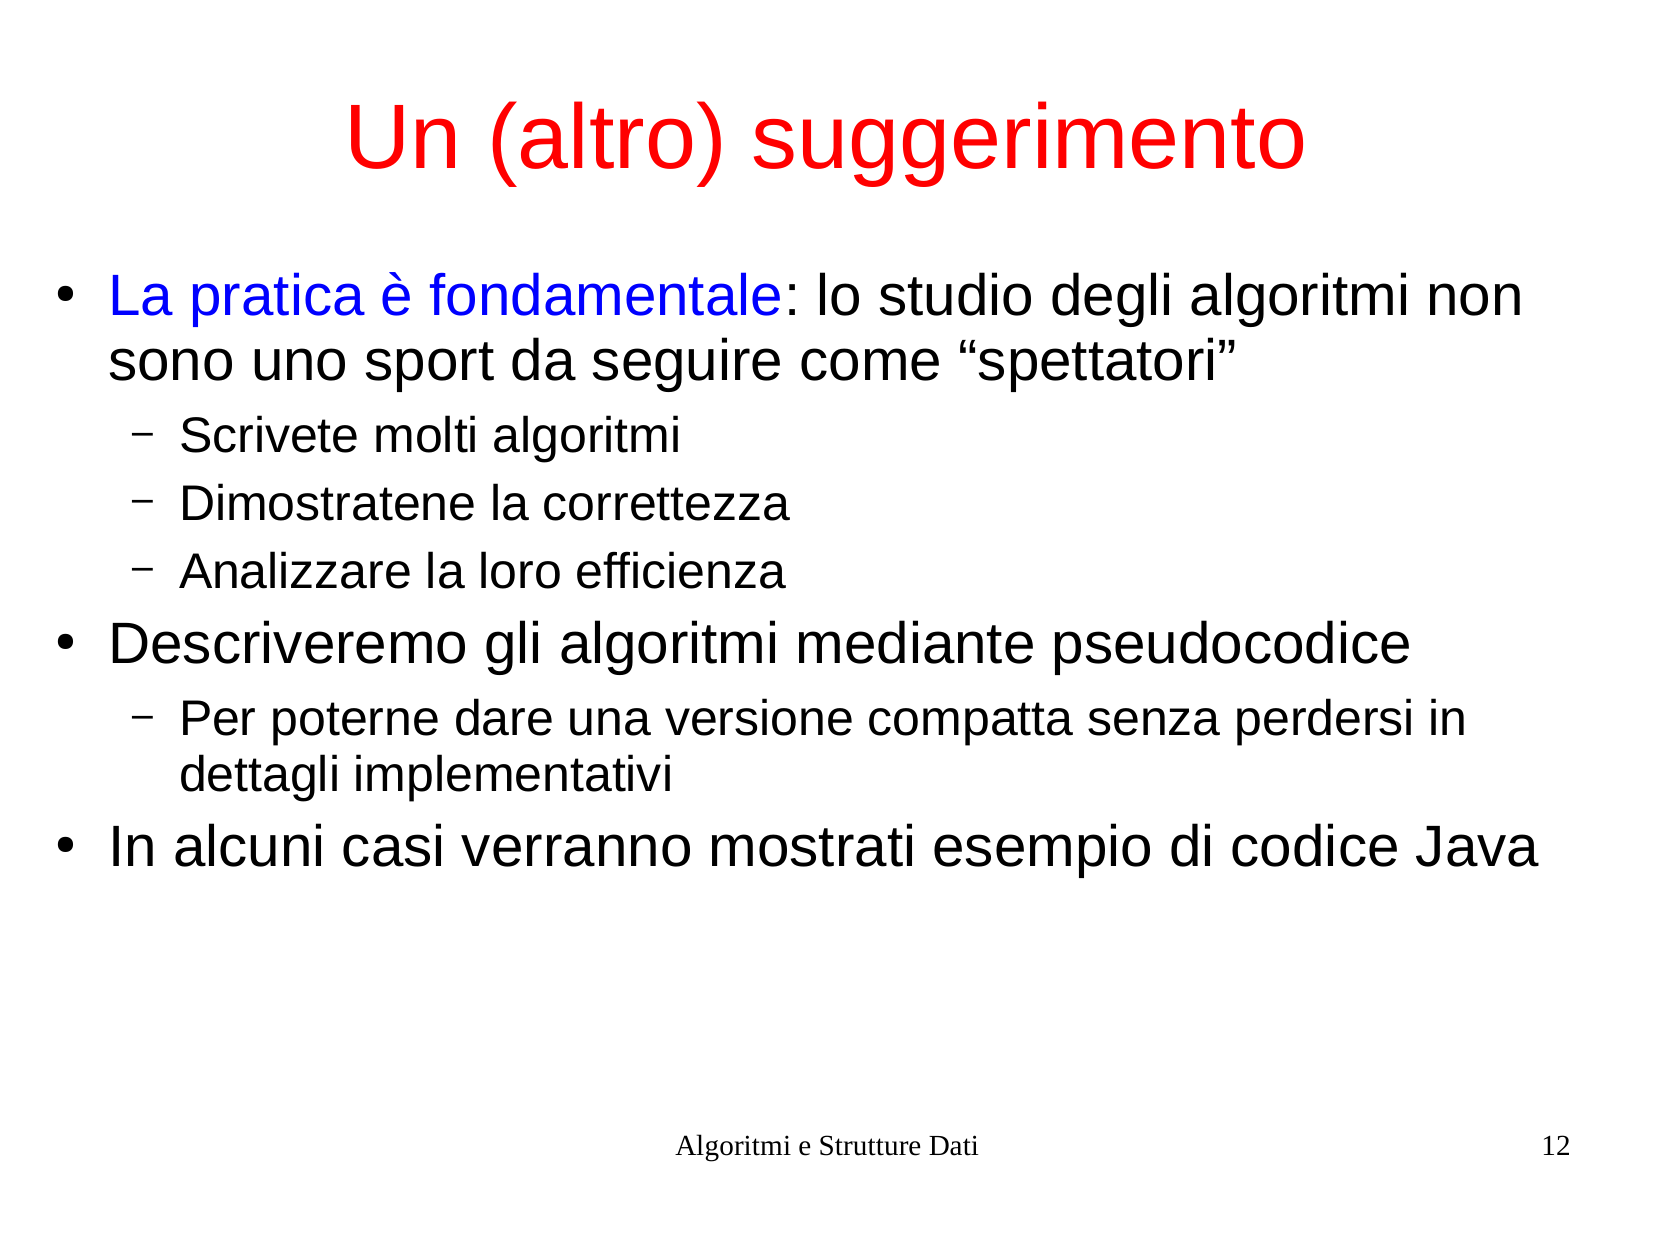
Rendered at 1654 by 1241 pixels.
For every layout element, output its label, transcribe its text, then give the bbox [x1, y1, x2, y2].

list La pratica è fondamentale: lo studio degli algoritmi non sono uno sport da seguire come “spettatori” Scrivete molti algoritmi Dimostratene la correttezza Analizzare la loro efficienza Descriveremo gli algoritmi mediante pseudocodice Per poterne dare una versione compatta senza perdersi in dettagli implementativi In alcuni casi verranno mostrati esempio di codice Java [37, 262, 1613, 1109]
title Un (altro) suggerimento [82, 49, 1571, 226]
